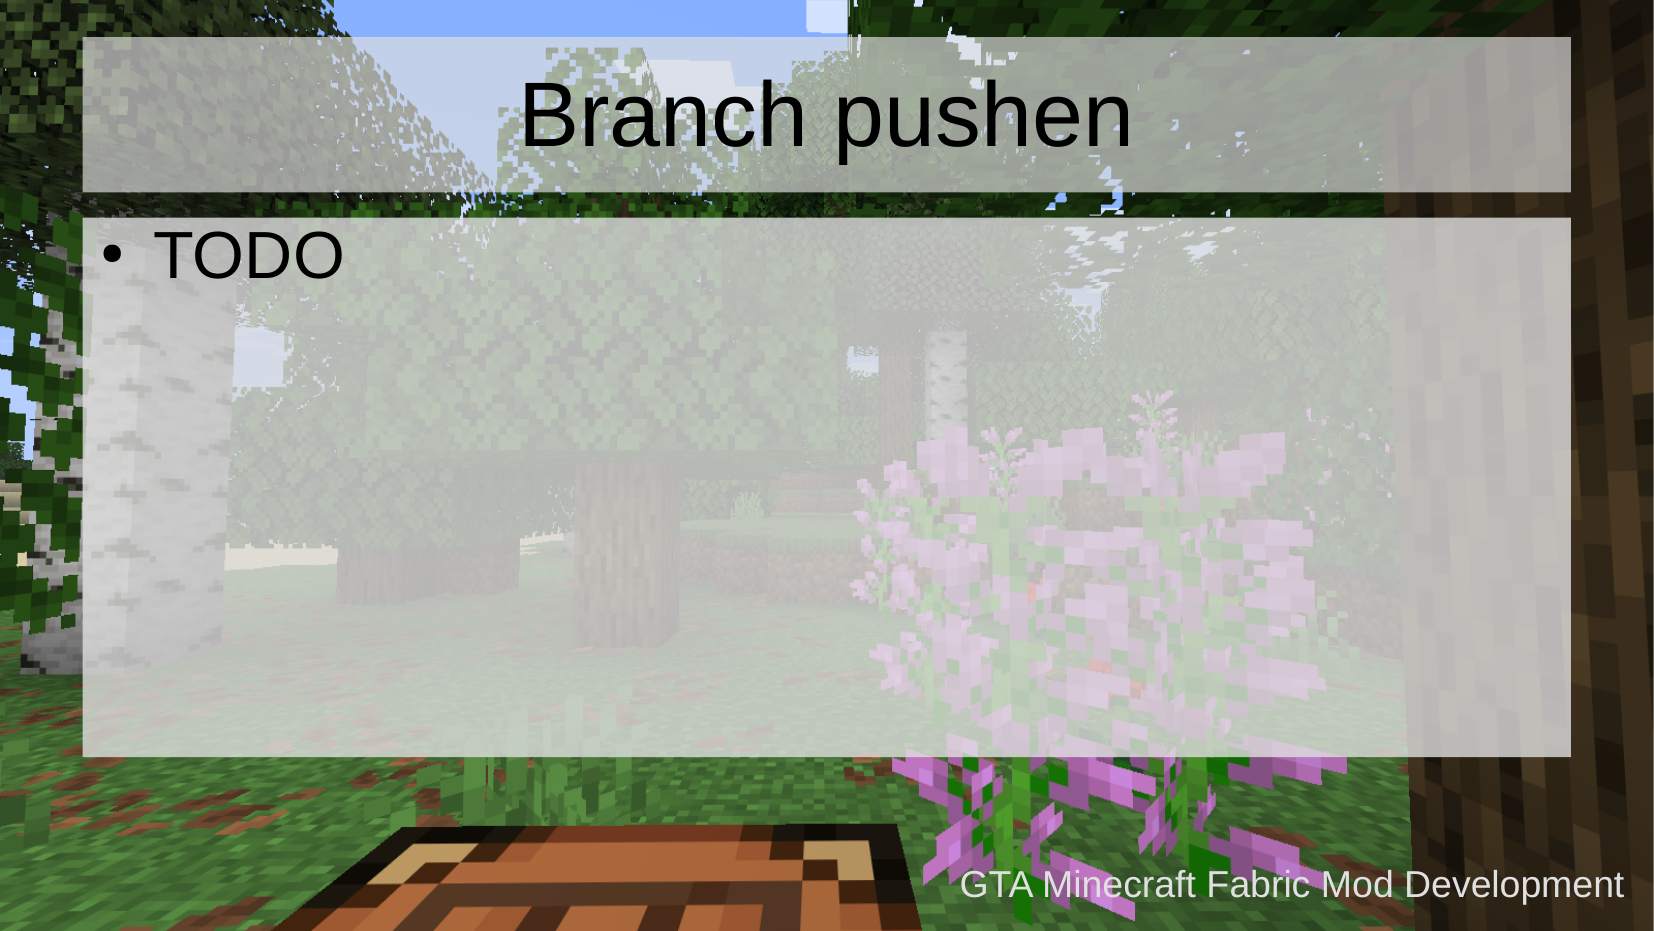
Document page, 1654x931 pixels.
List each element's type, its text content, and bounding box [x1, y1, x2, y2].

title Branch pushen [82, 37, 1571, 193]
picture [0, 0, 1654, 931]
list TODO [82, 217, 1571, 758]
